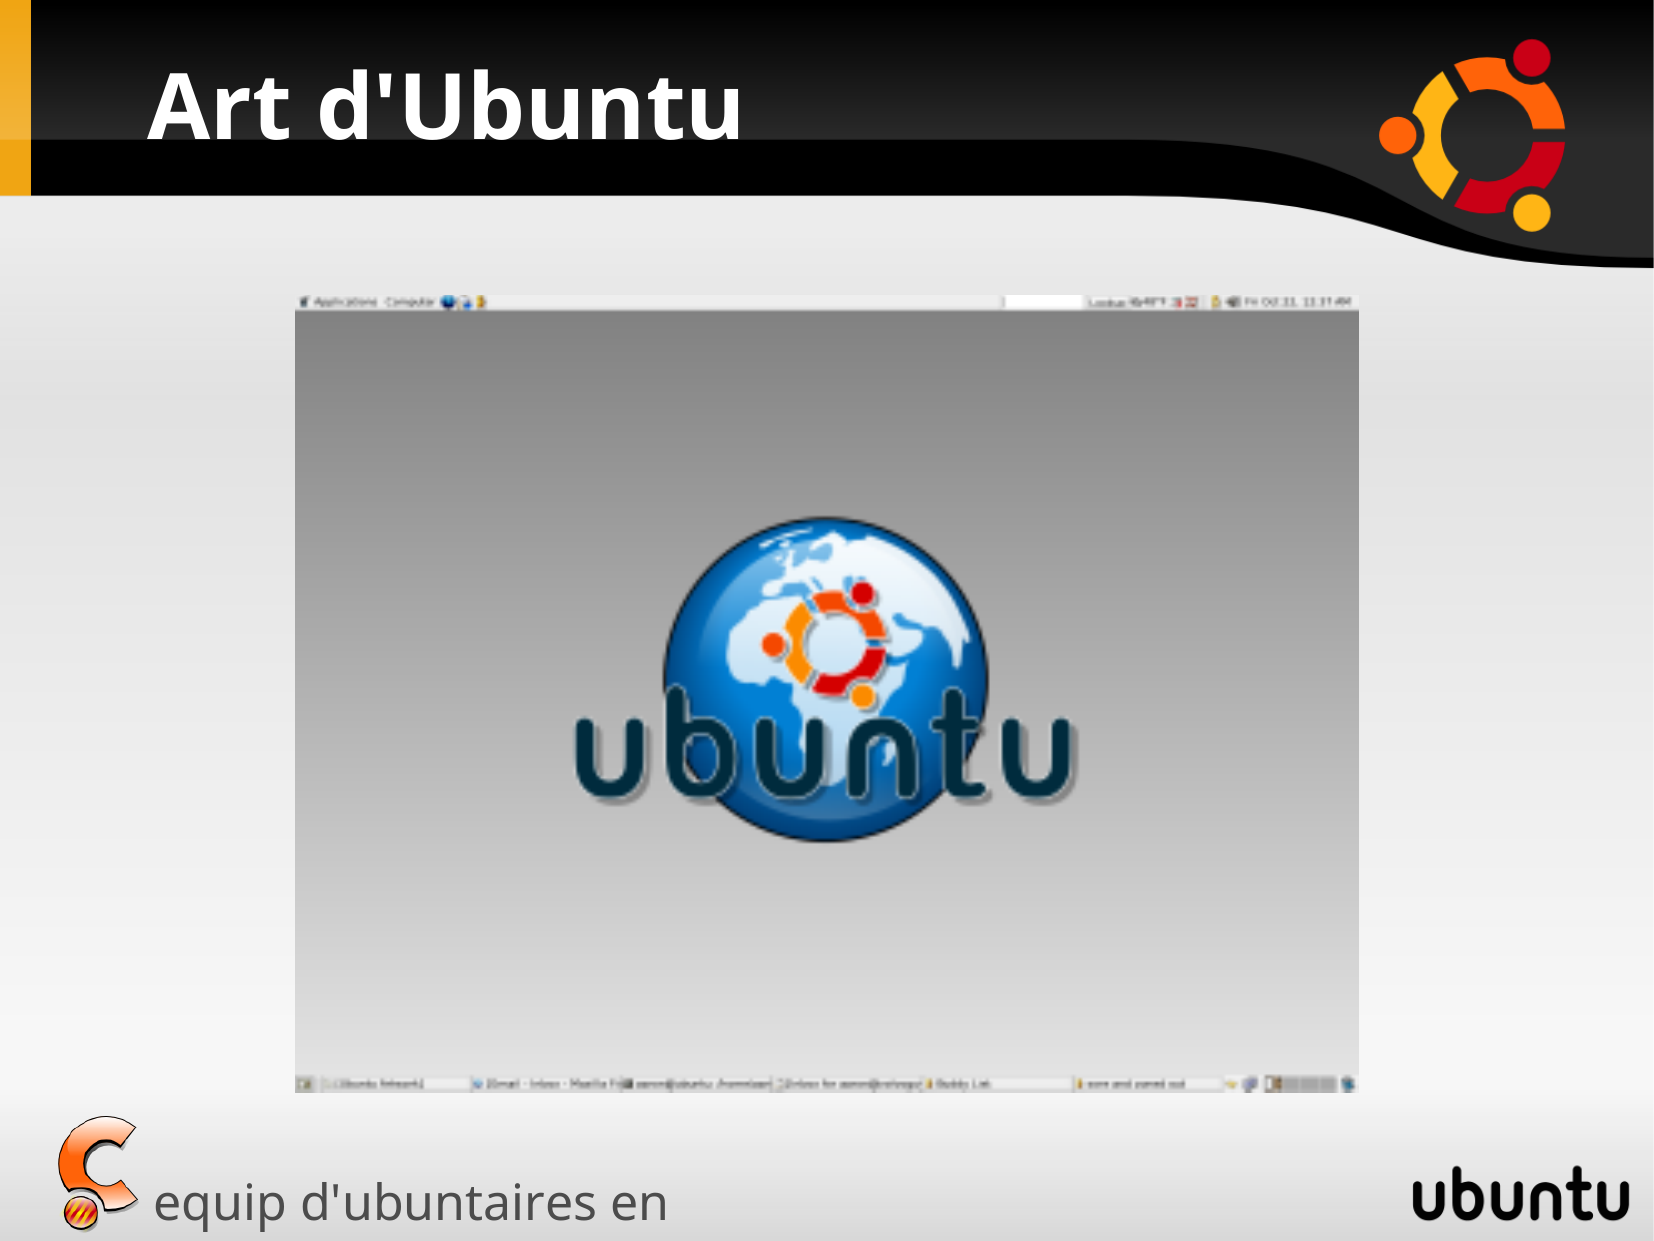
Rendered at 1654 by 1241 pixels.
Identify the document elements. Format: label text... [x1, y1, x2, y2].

picture [0, 0, 1654, 1241]
title Art d'Ubuntu [0, 0, 1359, 208]
